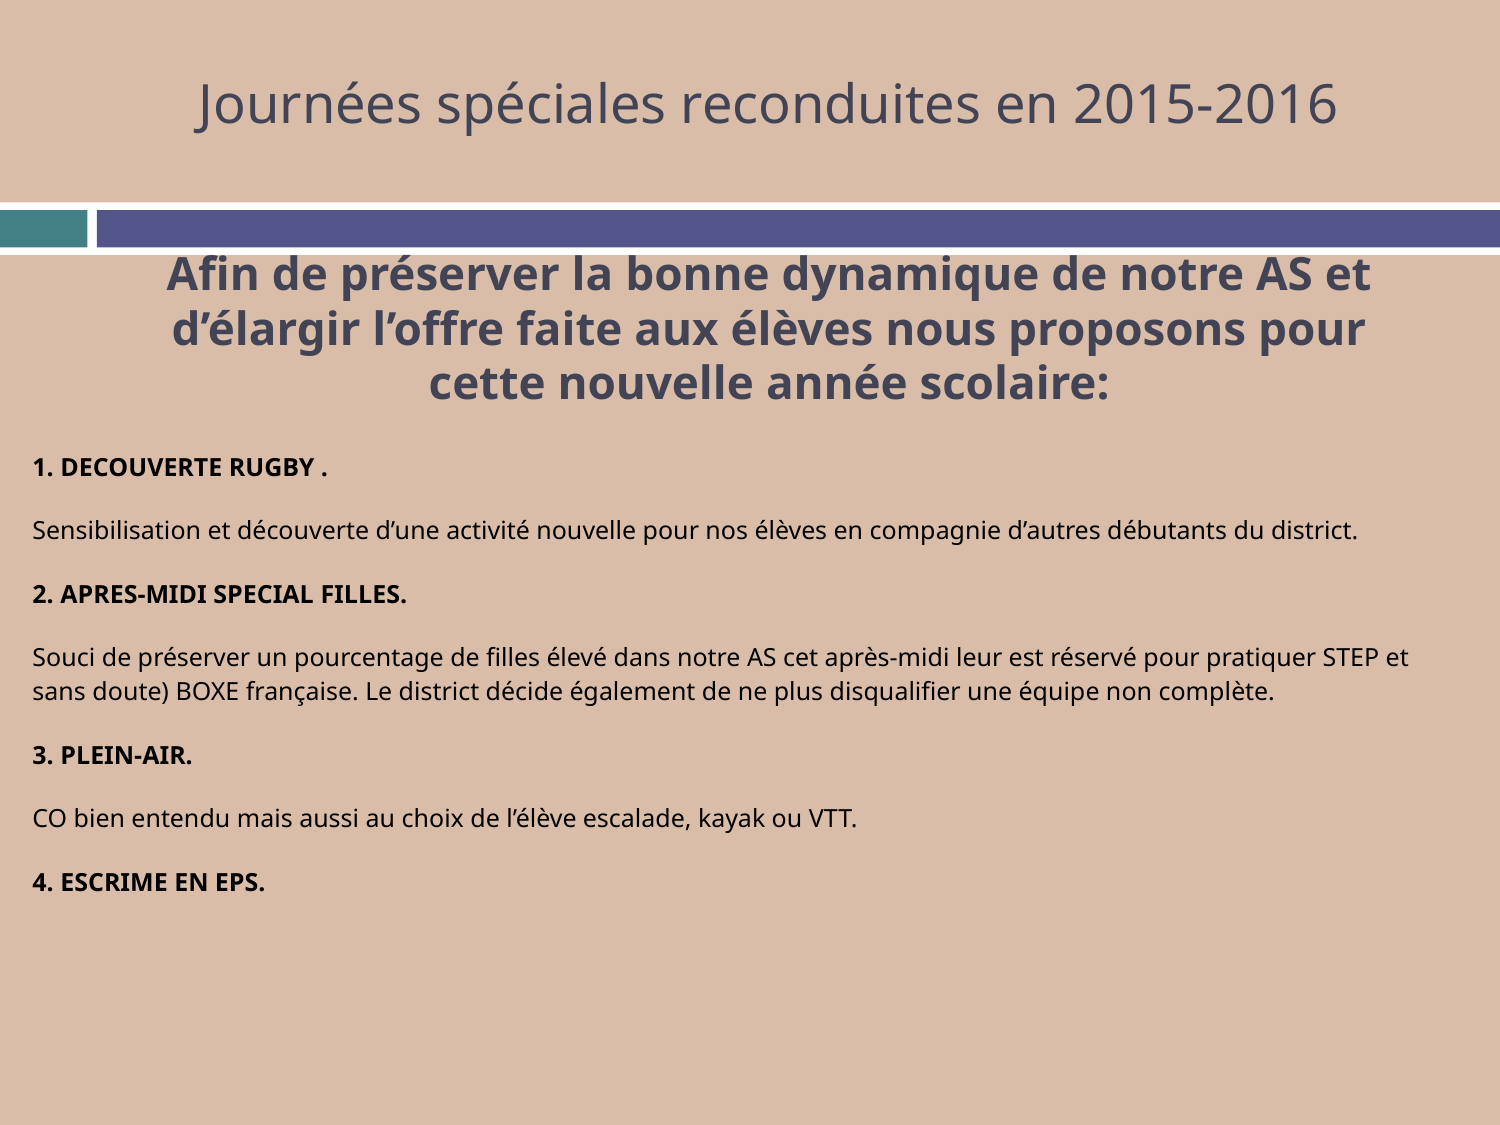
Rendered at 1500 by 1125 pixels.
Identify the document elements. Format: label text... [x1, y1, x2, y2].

text_box 1. DECOUVERTE RUGBY . Sensibilisation et découverte d’une activité nouvelle pour nos élèves en compagnie d’autres débutants du district. 2. APRES-MIDI SPECIAL FILLES. Souci de préserver un pourcentage de filles élevé dans notre AS cet après-midi leur est réservé pour pratiquer STEP et sans doute) BOXE française. Le district décide également de ne plus disqualifier une équipe non complète. 3. PLEIN-AIR. CO bien entendu mais aussi au choix de l’élève escalade, kayak ou VTT. 4. ESCRIME EN EPS. [17, 441, 1441, 1039]
title Journées spéciales reconduites en 2015-2016 Afin de préserver la bonne dynamique de notre AS et d’élargir l’offre faite aux élèves nous proposons pour cette nouvelle année scolaire: [100, 61, 1438, 225]
subtitle [755, 329, 1500, 1125]
